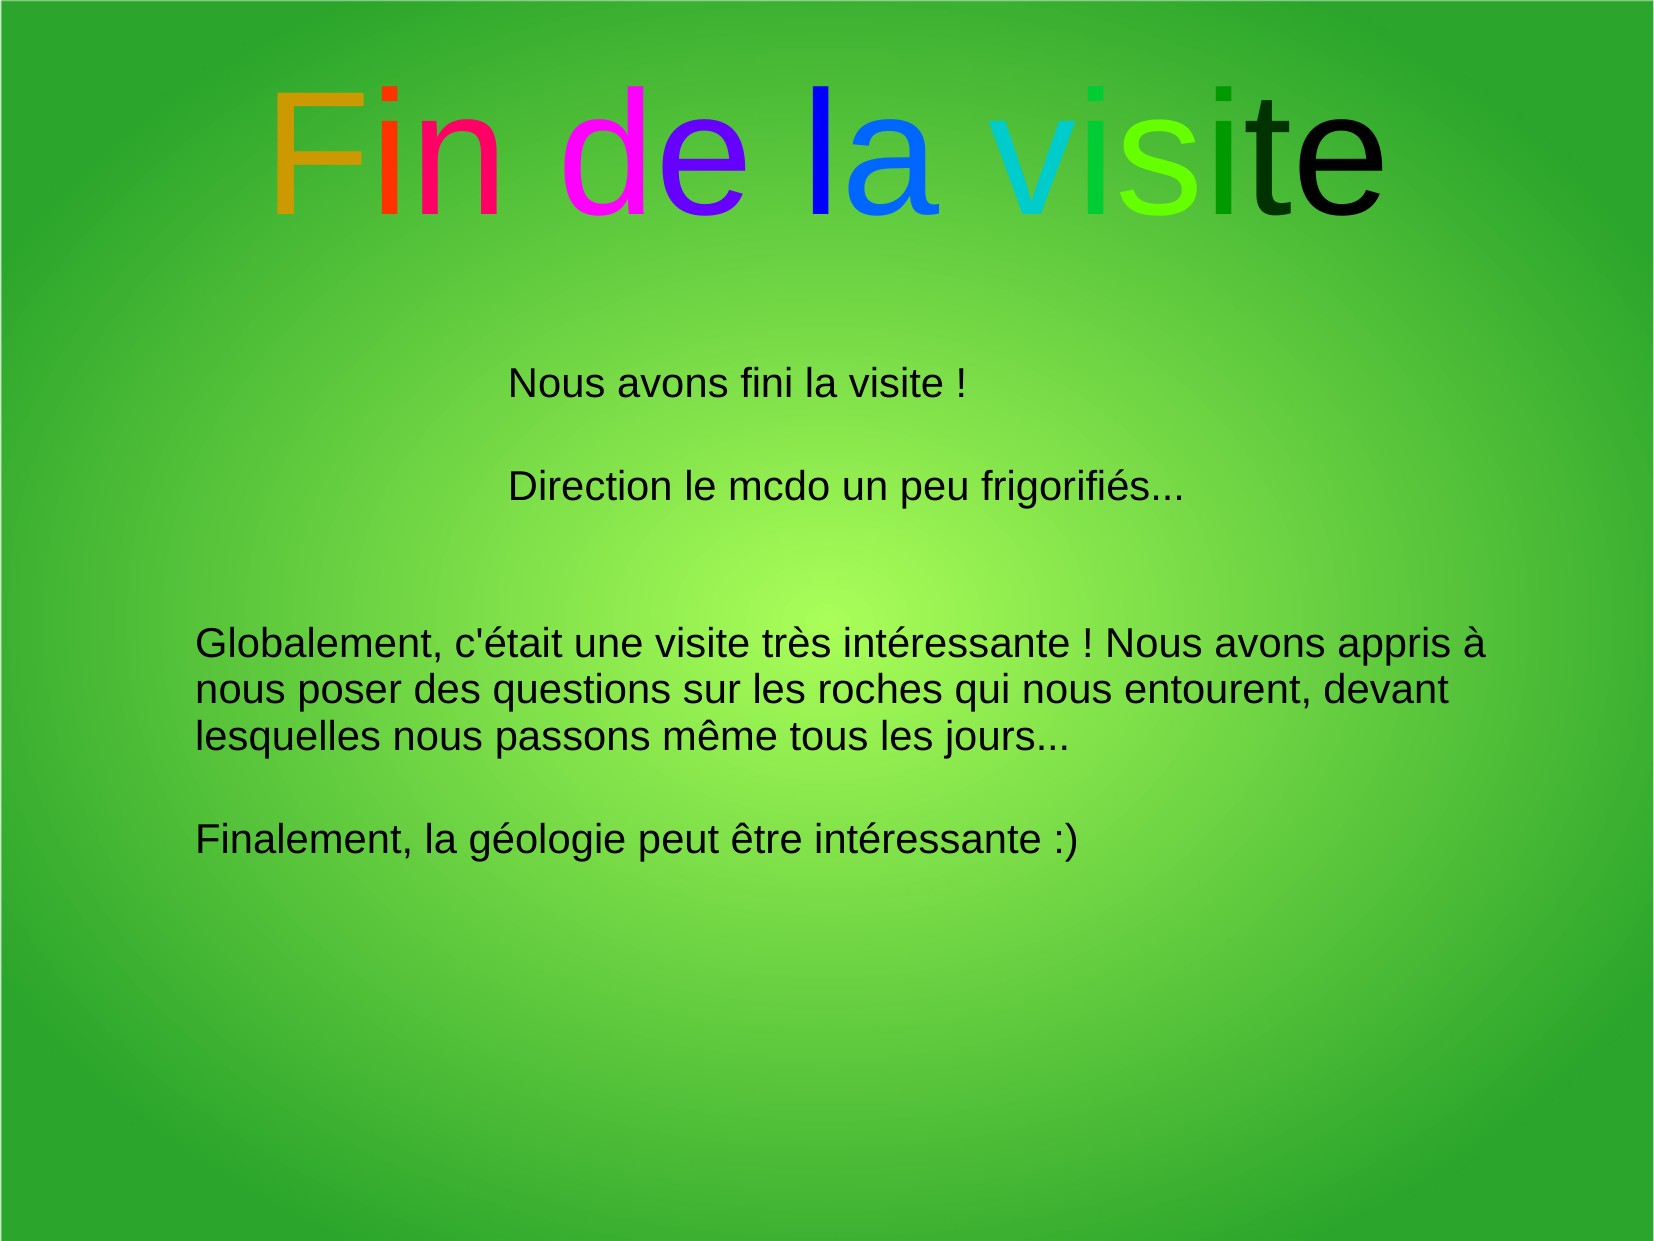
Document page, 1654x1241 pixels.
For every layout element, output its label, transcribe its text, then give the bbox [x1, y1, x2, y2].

list Nous avons fini la visite ! Direction le mcdo un peu frigorifiés... [437, 153, 1430, 413]
title Fin de la visite [82, 49, 1571, 257]
picture [0, 0, 1654, 1241]
list Globalement, c'était une visite très intéressante ! Nous avons appris à nous poser des questions sur les roches qui nous entourent, devant lesquelles nous passons même tous les jours... Finalement, la géologie peut être intéressante :) [124, 413, 1571, 1133]
